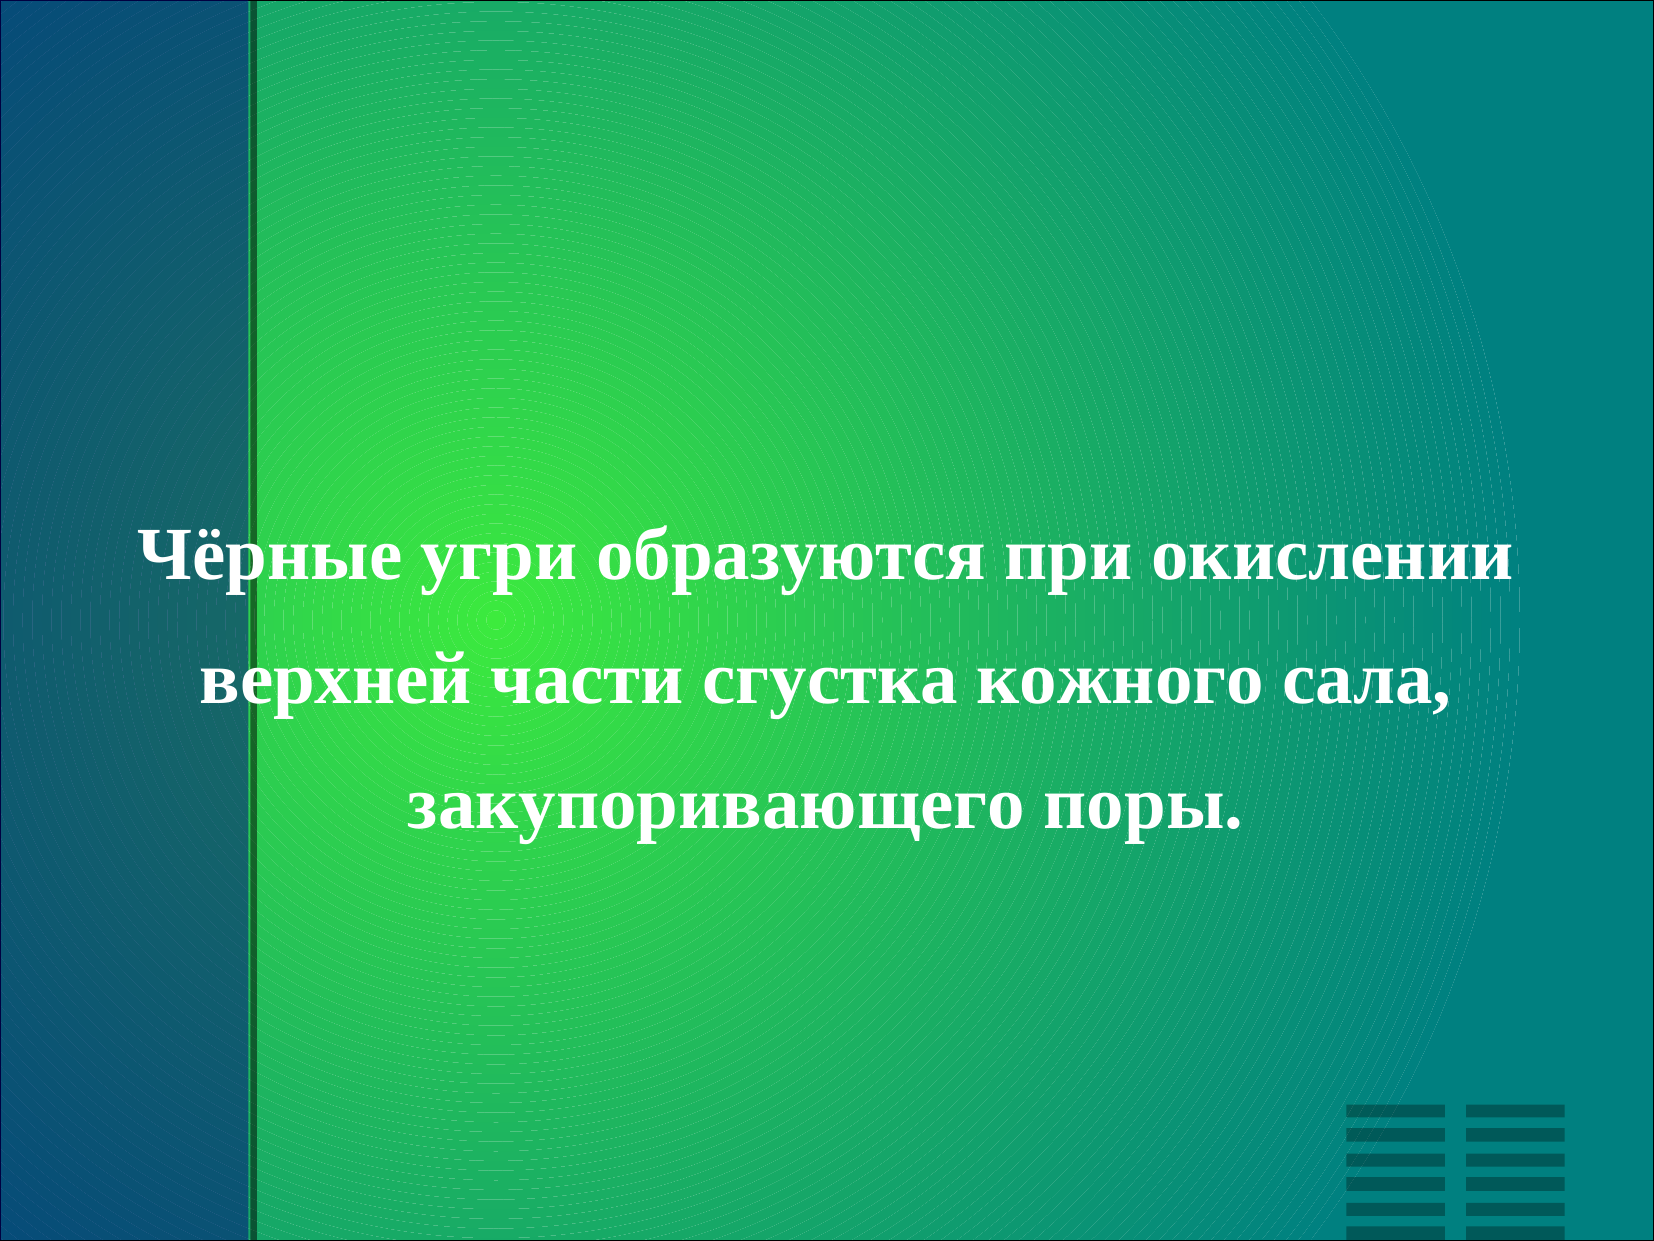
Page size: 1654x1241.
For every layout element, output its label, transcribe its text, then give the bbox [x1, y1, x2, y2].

subtitle Чёрные угри образуются при окислении верхней части сгустка кожного сала, закупоривающего поры. [119, 112, 1533, 1204]
